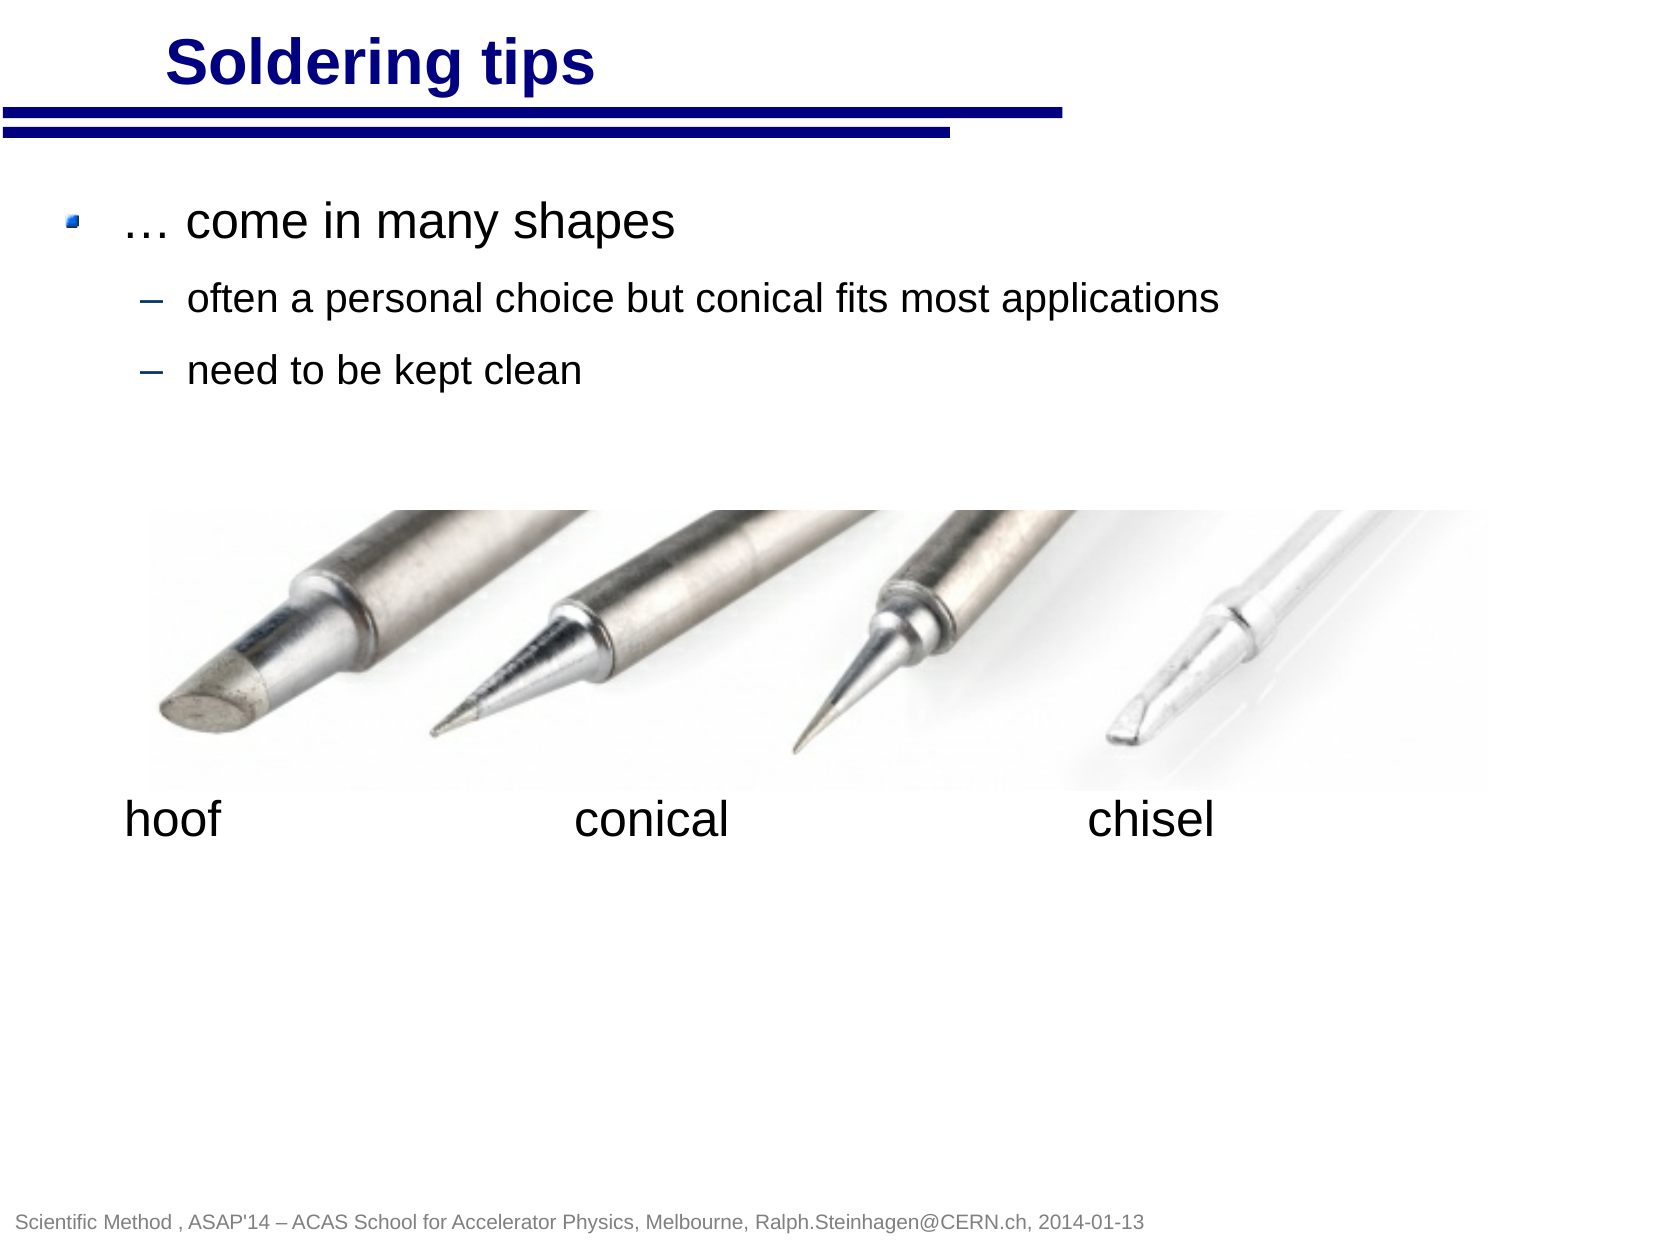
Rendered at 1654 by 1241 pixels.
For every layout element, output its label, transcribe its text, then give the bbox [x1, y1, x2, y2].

text_box conical [543, 791, 760, 847]
text_box hoof [65, 791, 281, 847]
list … come in many shapes often a personal choice but conical fits most applications need to be kept clean [65, 192, 1628, 1205]
text_box chisel [1043, 791, 1259, 847]
picture [149, 510, 1488, 792]
title Soldering tips [165, 0, 1323, 124]
